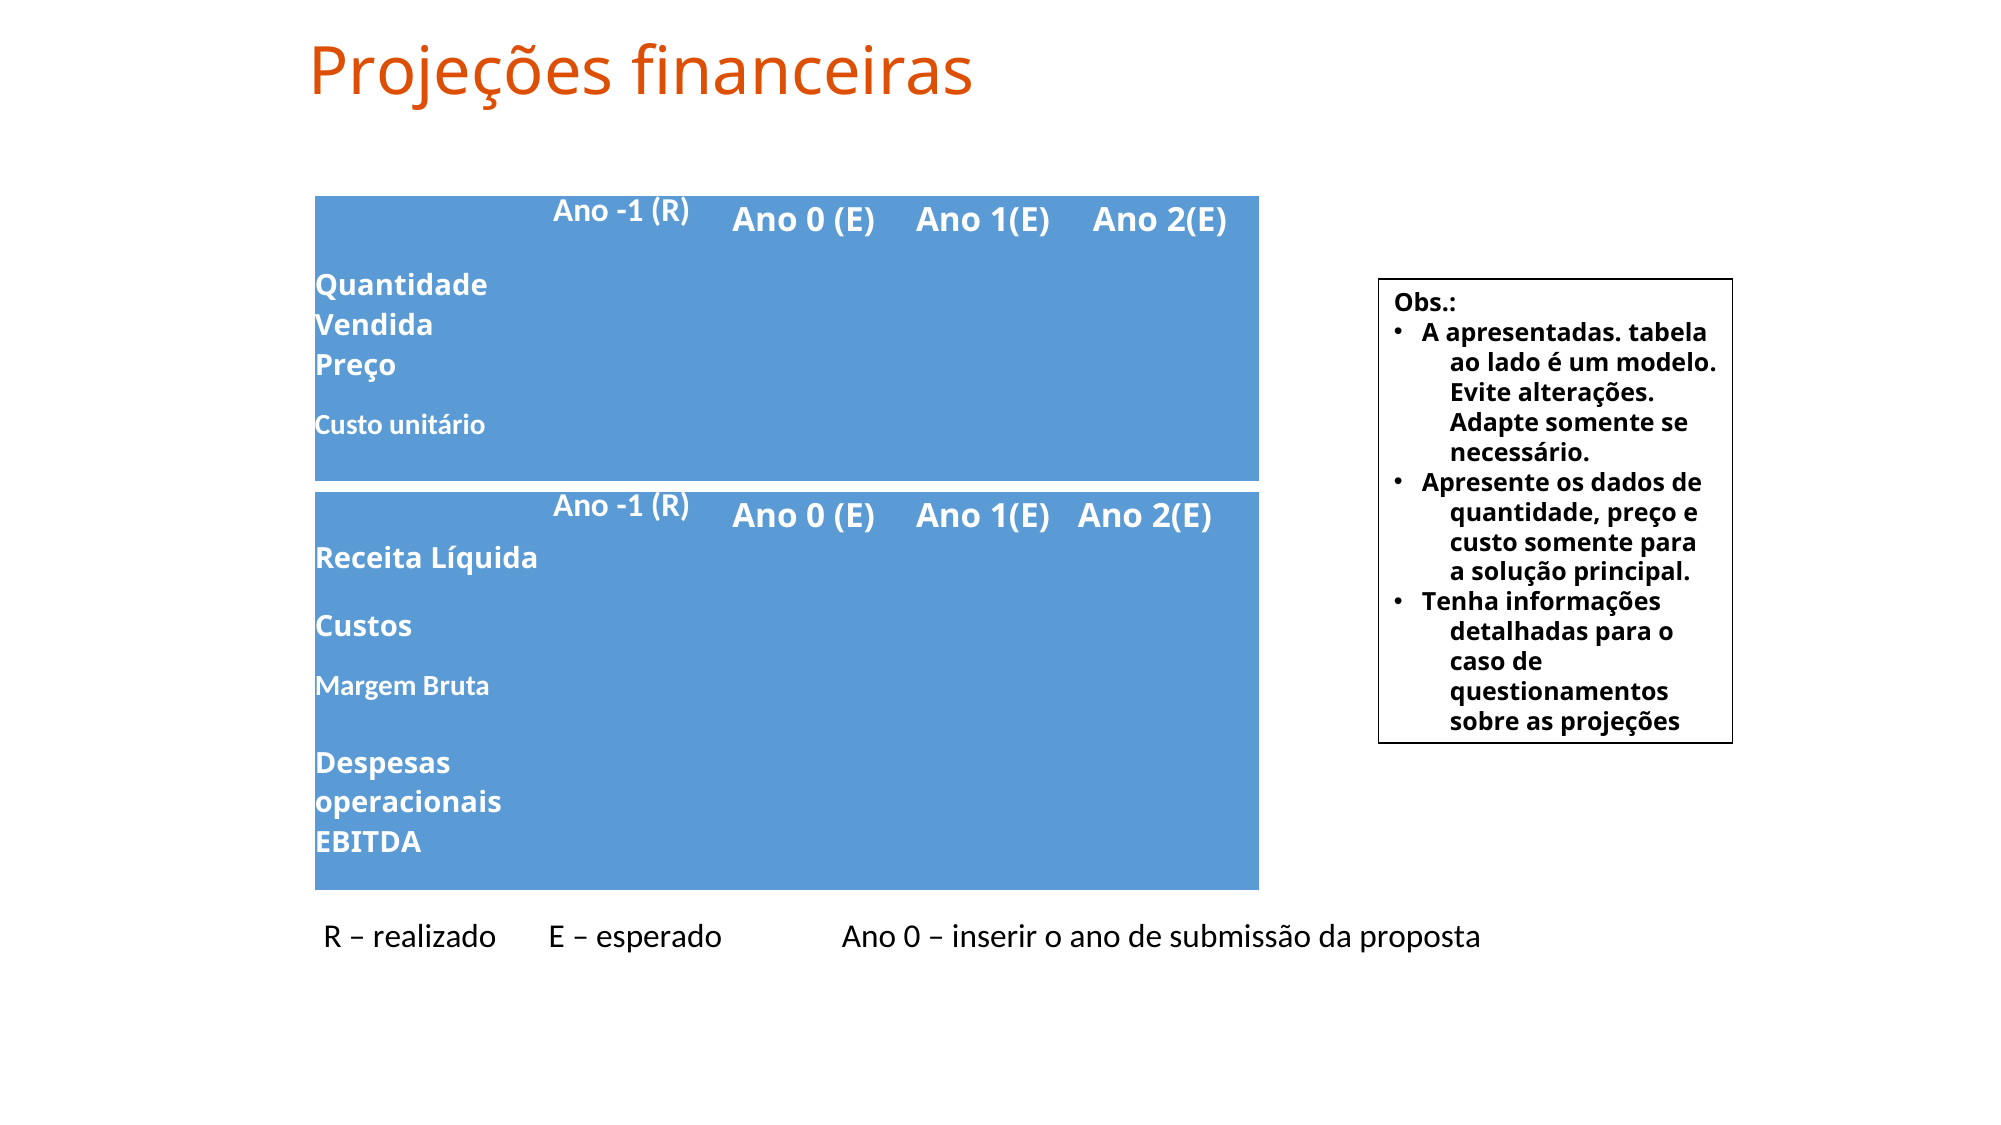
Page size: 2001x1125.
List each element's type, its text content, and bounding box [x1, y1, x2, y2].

table_cell [916, 674, 1078, 742]
table_cell [732, 742, 916, 821]
table_cell [732, 537, 916, 605]
table_cell [1093, 413, 1259, 481]
text_box Projeções financeiras [308, 2, 1690, 148]
table_cell [1078, 742, 1259, 821]
table_cell [1078, 821, 1259, 890]
table_cell [553, 344, 732, 413]
table_cell [732, 821, 916, 890]
table_header Ano 2(E) [1093, 196, 1259, 265]
table_header Ano -1 (R) [553, 492, 732, 537]
table_header [315, 196, 553, 265]
text_box Obs.: A apresentadas. tabela ao lado é um modelo. Evite alterações. Adapte somente se necessário. Apresente os dados de quantidade, preço e custo somente para a solução principal. Tenha informações detalhadas para o caso de questionamentos sobre as projeções [1378, 278, 1733, 719]
table_cell [553, 413, 732, 481]
table_cell [553, 605, 732, 674]
table_cell EBITDA [315, 821, 553, 890]
table_cell [1078, 537, 1259, 605]
table_cell [732, 674, 916, 742]
table_cell [916, 537, 1078, 605]
table_cell [553, 821, 732, 890]
table_cell [732, 344, 916, 413]
table_header Ano 2(E) [1078, 492, 1259, 537]
table_cell Margem Bruta [315, 674, 553, 742]
table_cell [553, 537, 732, 605]
table_cell [553, 674, 732, 742]
table_cell [1093, 265, 1259, 344]
table_cell [916, 605, 1078, 674]
table_cell Receita Líquida [315, 537, 553, 605]
table_cell [1093, 344, 1259, 413]
table_cell [1078, 674, 1259, 742]
table_cell [916, 265, 1093, 344]
table_cell [916, 821, 1078, 890]
text_box R – realizado E – esperado Ano 0 – inserir o ano de submissão da proposta [308, 911, 1659, 964]
table_cell [916, 742, 1078, 821]
table_header [315, 492, 553, 537]
table_header Ano 1(E) [916, 492, 1078, 537]
table_cell [732, 413, 916, 481]
table_header Ano 0 (E) [732, 492, 916, 537]
table_cell [916, 413, 1093, 481]
table_cell Quantidade Vendida [315, 265, 553, 344]
table_cell Preço [315, 344, 553, 413]
table_cell [732, 265, 916, 344]
table_cell [732, 605, 916, 674]
table_cell Despesas operacionais [315, 742, 553, 821]
table_cell Custo unitário [315, 413, 553, 481]
table_cell [916, 344, 1093, 413]
table_header Ano 0 (E) [732, 196, 916, 265]
table_cell [1078, 605, 1259, 674]
table_header Ano 1(E) [916, 196, 1093, 265]
table_cell Custos [315, 605, 553, 674]
table_cell [553, 742, 732, 821]
table_cell [553, 265, 732, 344]
table_header Ano -1 (R) [553, 196, 732, 265]
